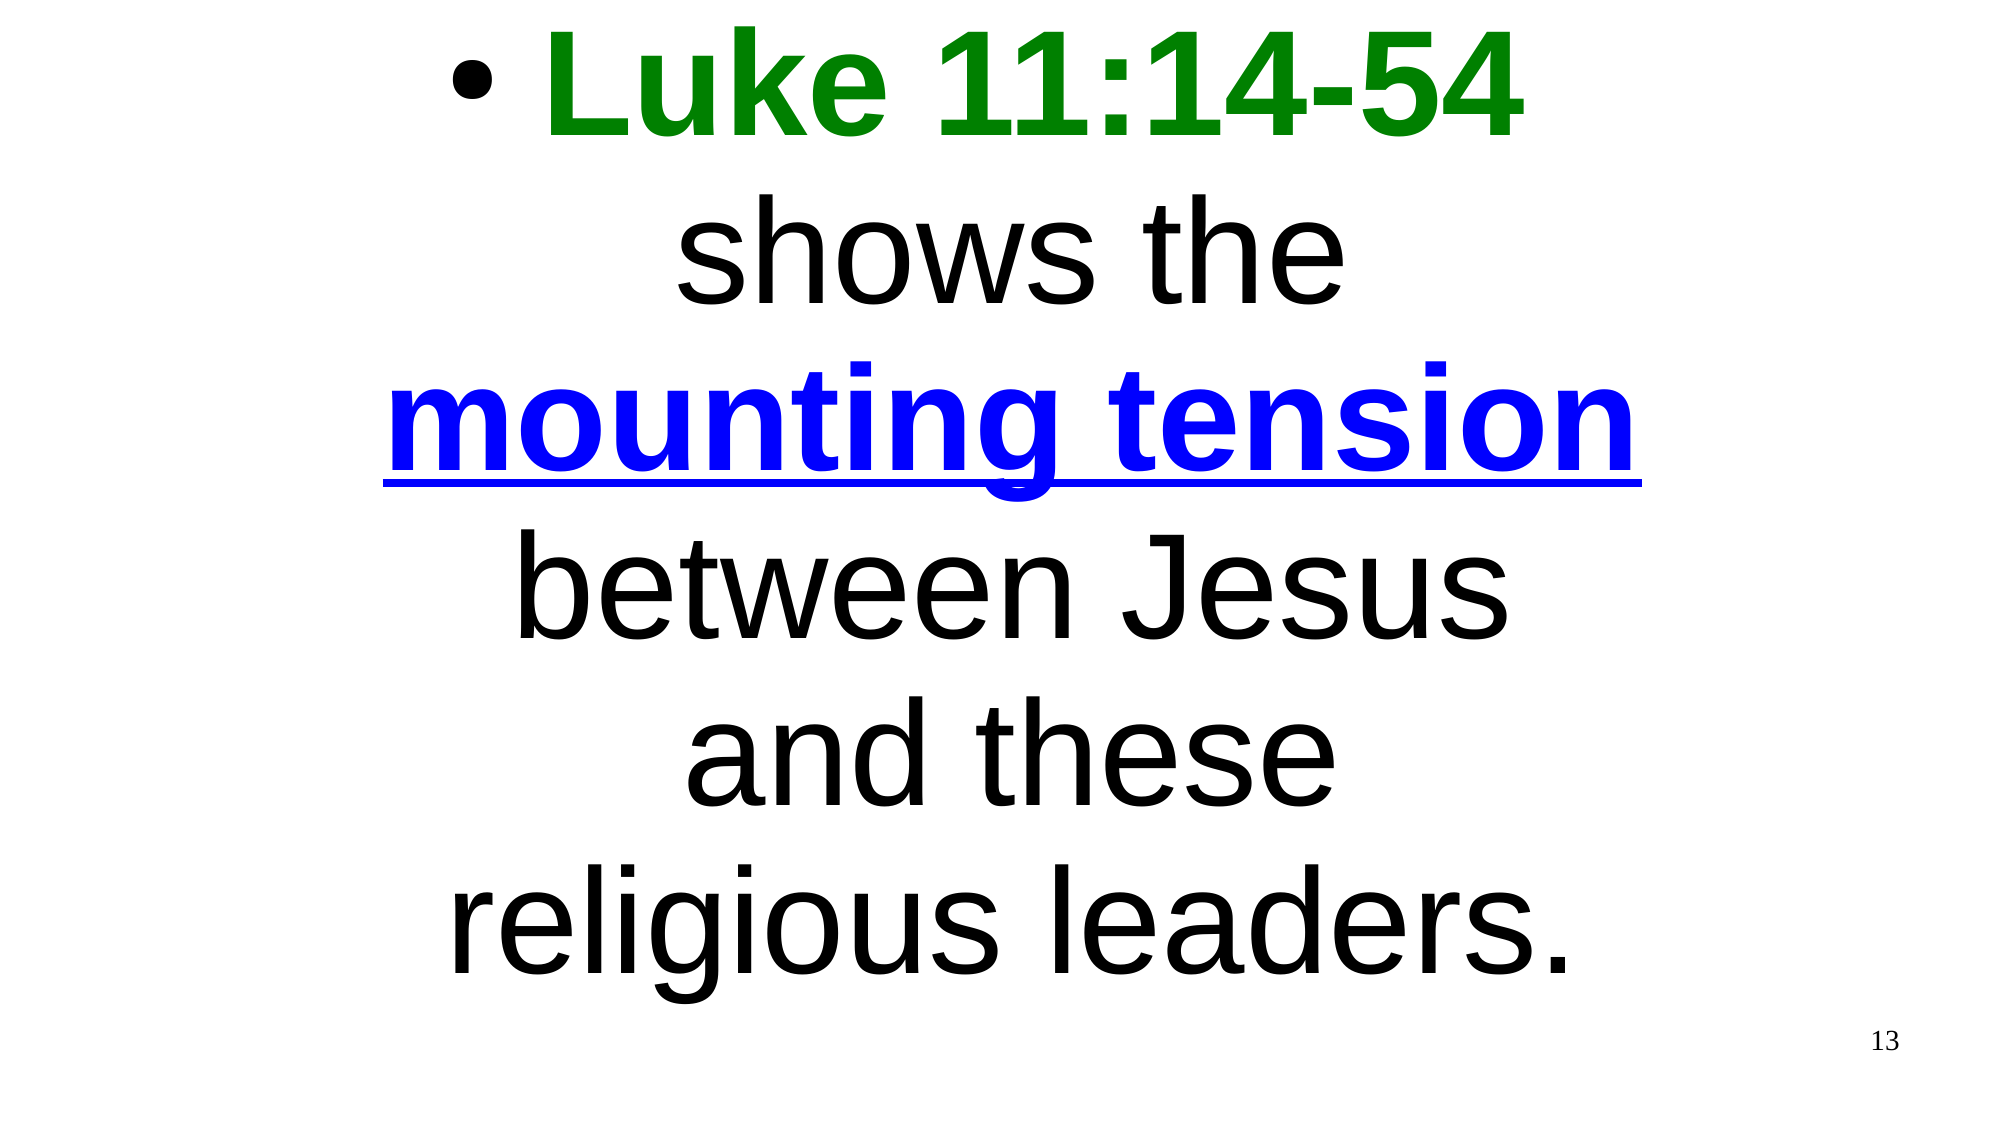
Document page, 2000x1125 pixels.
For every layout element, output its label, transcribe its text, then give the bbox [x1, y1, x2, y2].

list Luke 11:14-54 shows the mounting tension between Jesus and these religious leaders. [0, 0, 1996, 1123]
